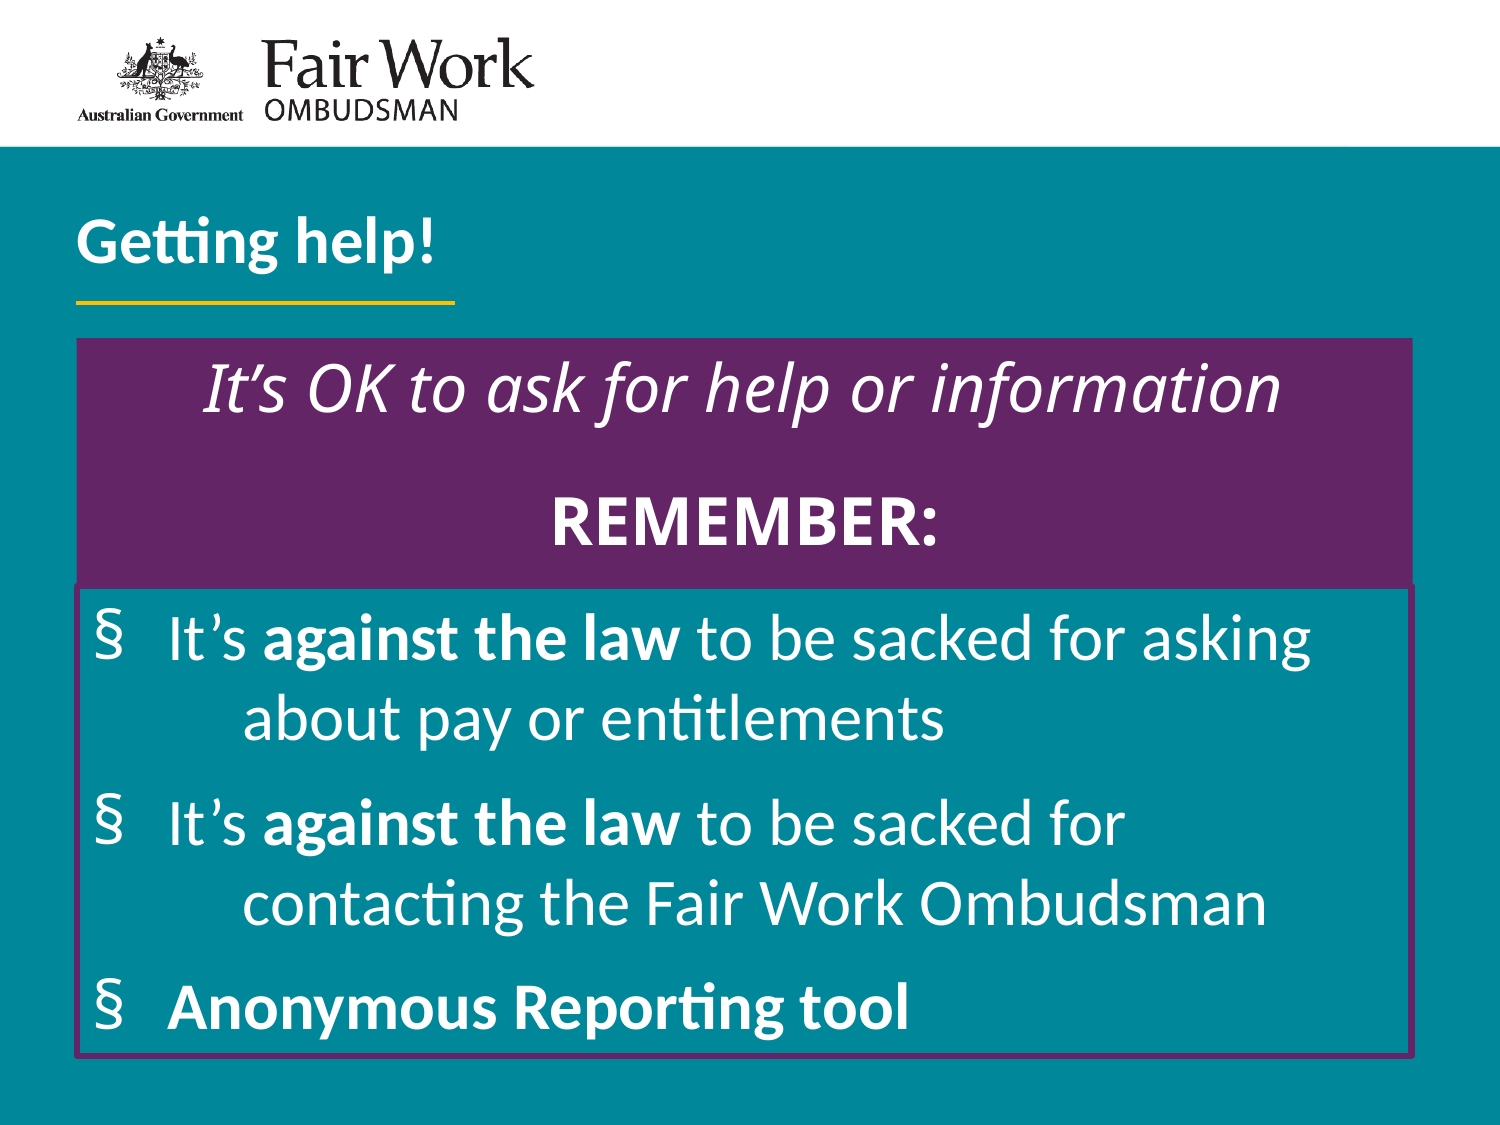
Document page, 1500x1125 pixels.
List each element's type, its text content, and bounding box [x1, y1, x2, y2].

text_box [0, 149, 1500, 1125]
picture [67, 22, 544, 138]
text_box [65, 9, 511, 137]
text_box It’s against the law to be sacked for asking about pay or entitlements It’s against the law to be sacked for contacting the Fair Work Ombudsman Anonymous Reporting tool [77, 586, 1412, 1056]
text_box Getting help! [76, 136, 1461, 339]
text_box It’s OK to ask for help or information REMEMBER: [76, 338, 1413, 583]
